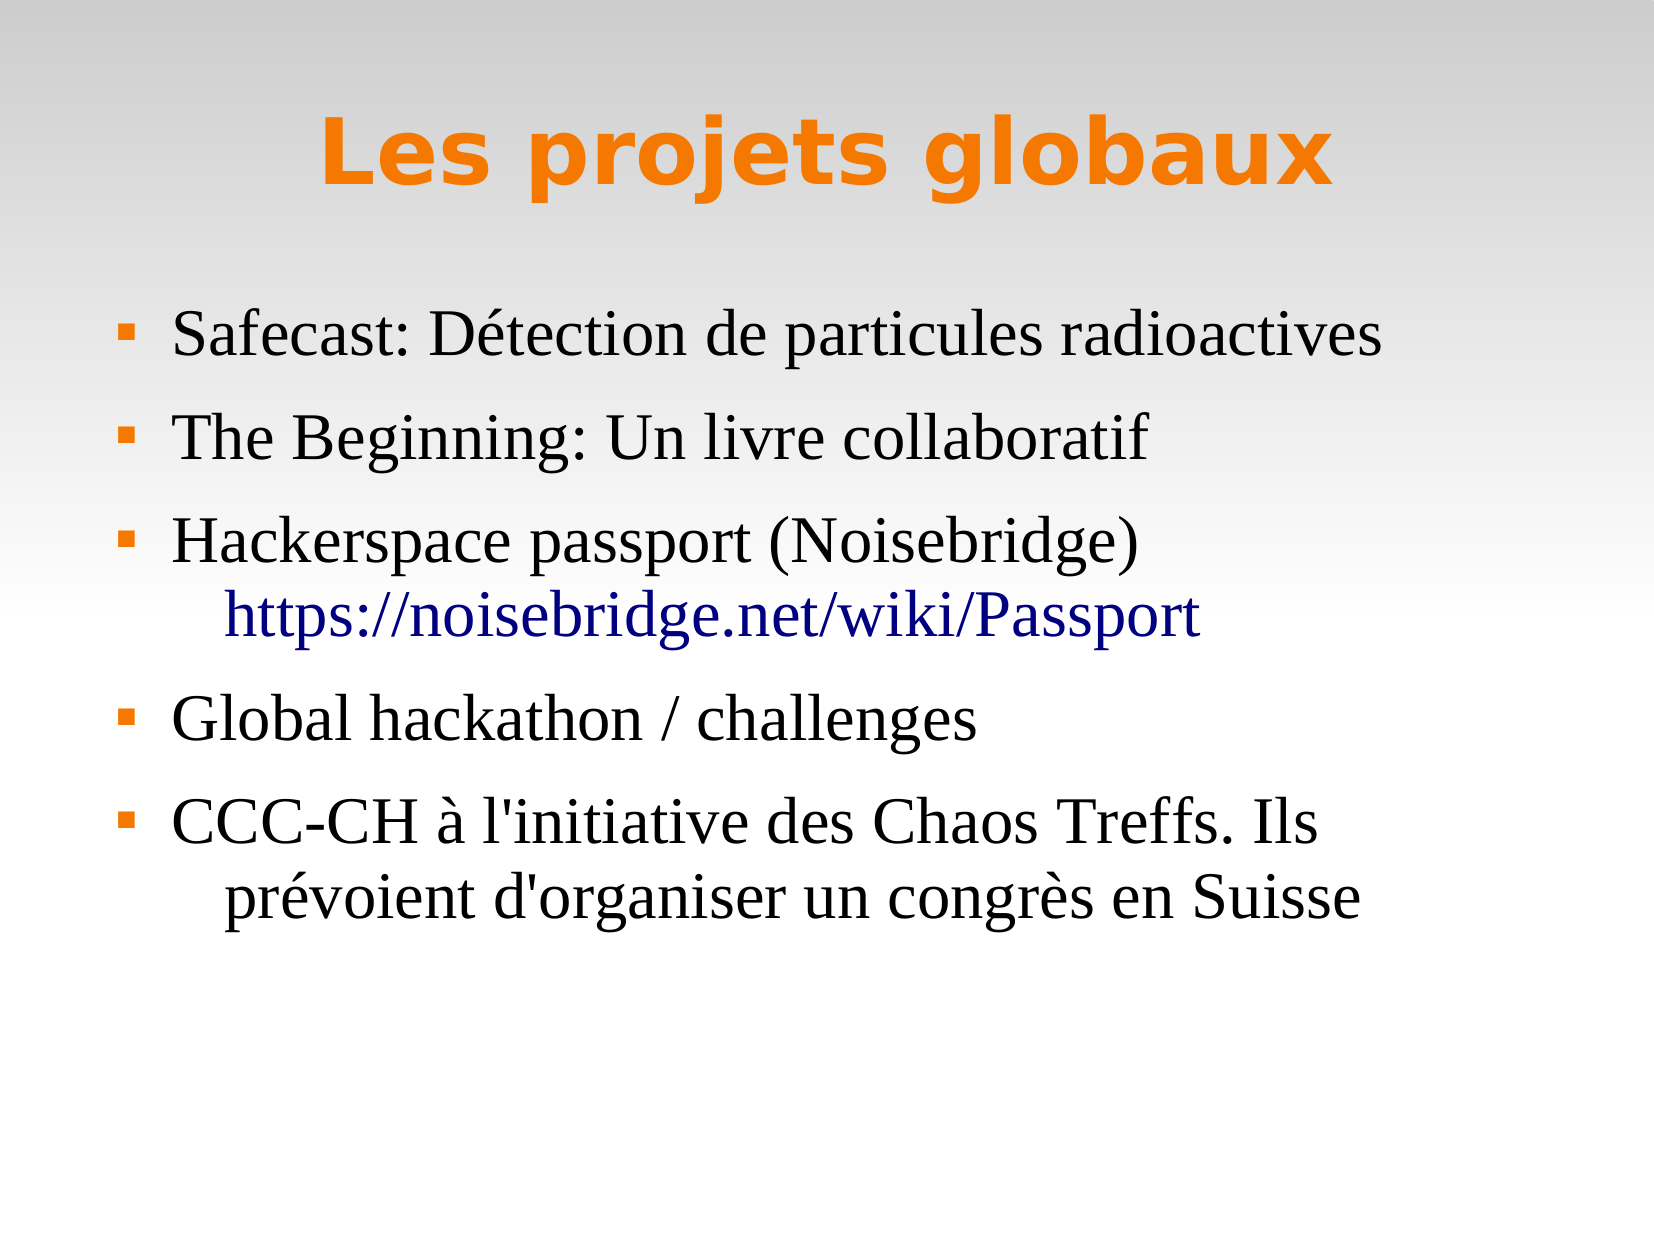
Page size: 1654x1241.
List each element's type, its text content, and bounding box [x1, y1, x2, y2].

list Safecast: Détection de particules radioactives The Beginning: Un livre collaboratif Hackerspace passport (Noisebridge) https://noisebridge.net/wiki/Passport Global hackathon / challenges CCC-CH à l'initiative des Chaos Treffs. Ils prévoient d'organiser un congrès en Suisse [82, 296, 1571, 1115]
title Les projets globaux [82, 49, 1571, 257]
